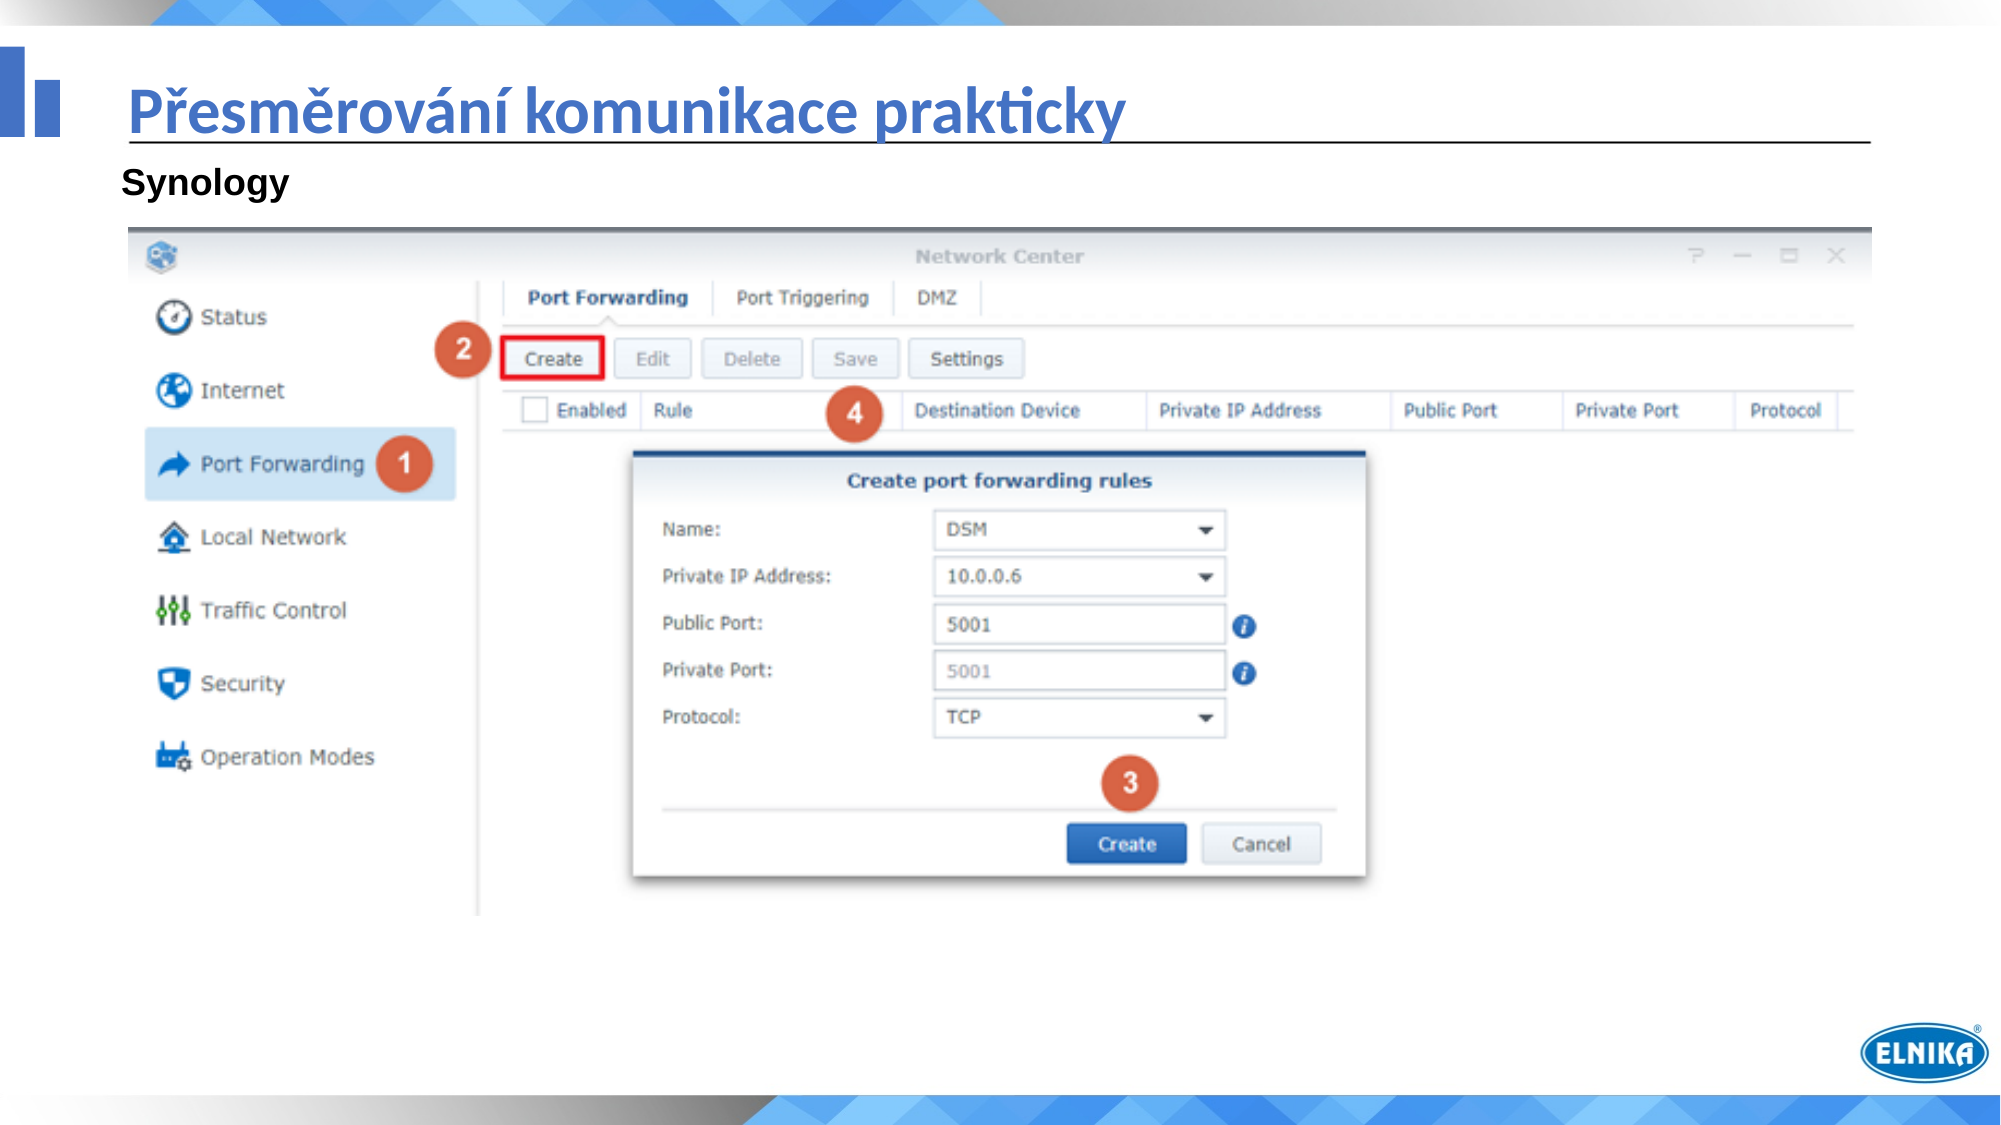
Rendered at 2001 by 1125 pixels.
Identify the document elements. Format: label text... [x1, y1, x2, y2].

picture [0, 0, 2001, 1125]
text_box Synology [106, 154, 550, 211]
text_box Přesměrování komunikace prakticky [78, 58, 1211, 154]
